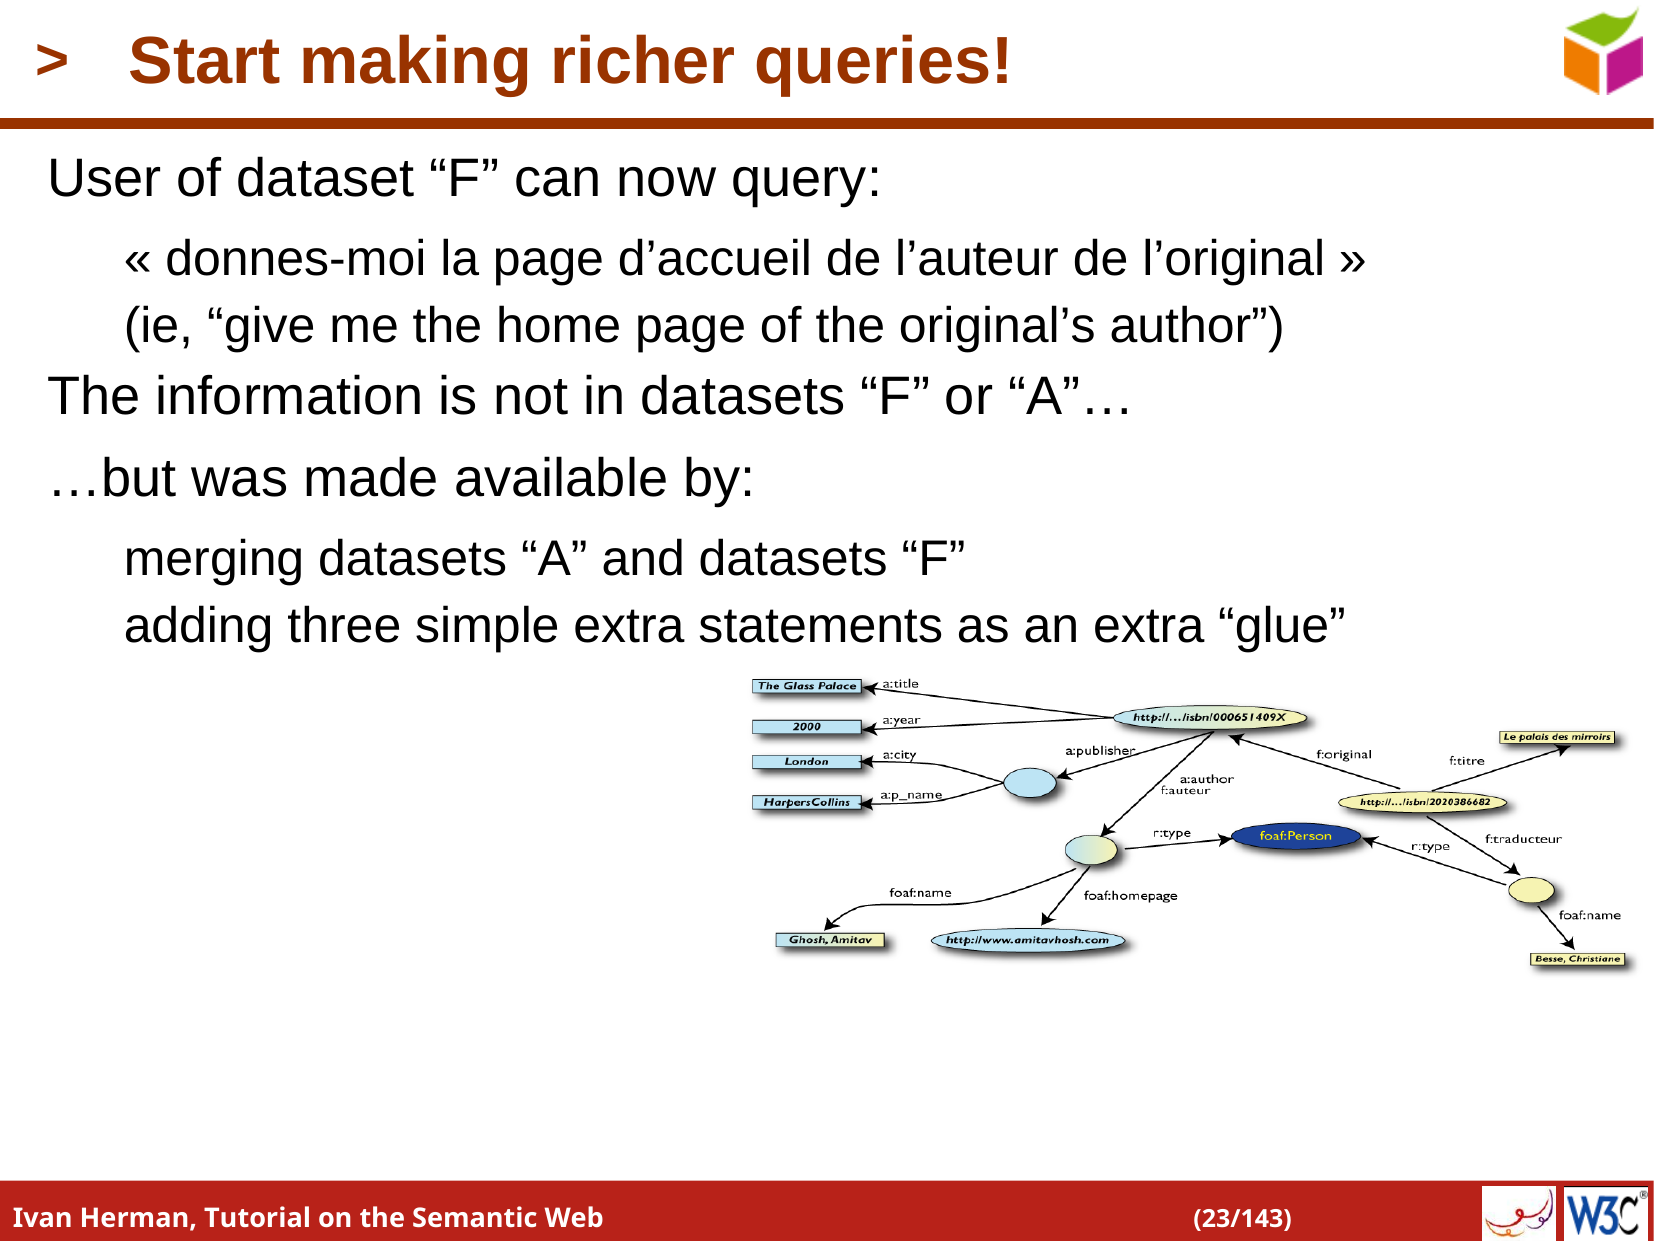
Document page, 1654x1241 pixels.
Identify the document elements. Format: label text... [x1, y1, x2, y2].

list User of dataset “F” can now query: « donnes-moi la page d’accueil de l’auteur de l’original » (ie, “give me the home page of the original’s author”) The information is not in datasets “F” or “A”… …but was made available by: merging datasets “A” and datasets “F” adding three simple extra statements as an extra “glue” [29, 147, 1624, 1119]
picture [1482, 1186, 1556, 1241]
picture [744, 673, 1645, 1152]
title Start making richer queries! [93, 0, 1493, 119]
picture [1564, 5, 1643, 95]
picture [1564, 1186, 1648, 1241]
